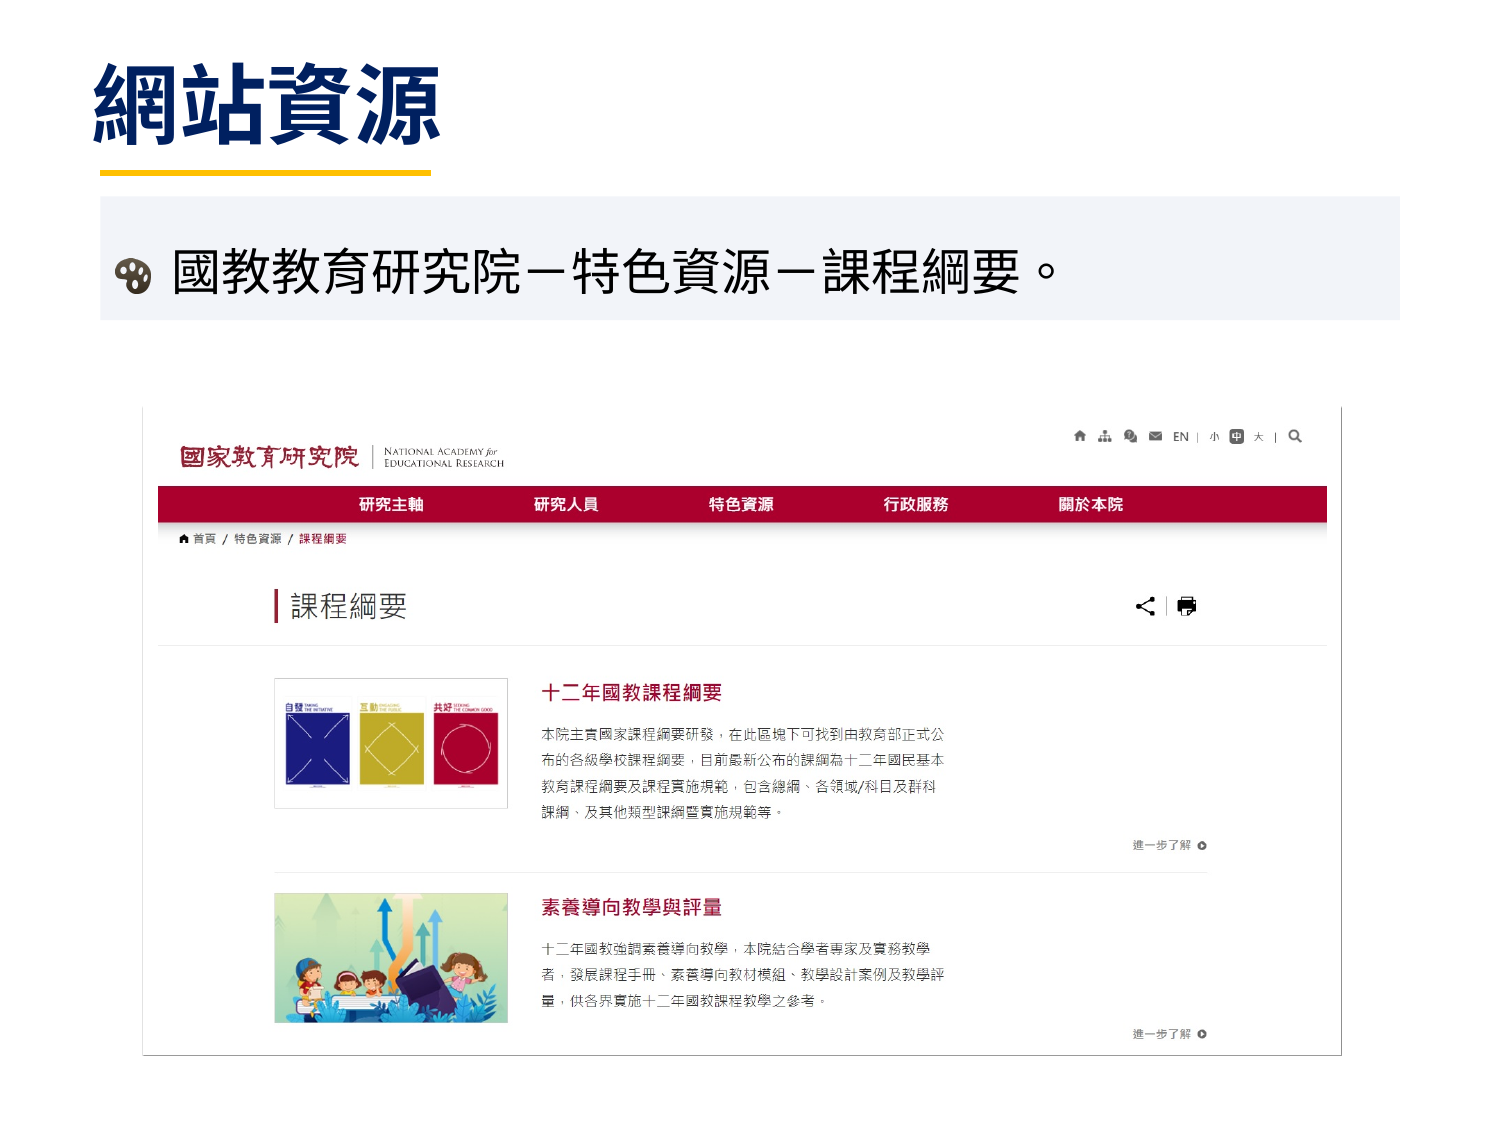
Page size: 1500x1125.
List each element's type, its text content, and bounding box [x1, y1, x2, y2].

text_box 網站資源 [76, 42, 461, 164]
picture [157, 420, 1327, 1041]
text_box 國教教育研究院－特色資源－課程綱要。 [100, 196, 1400, 292]
